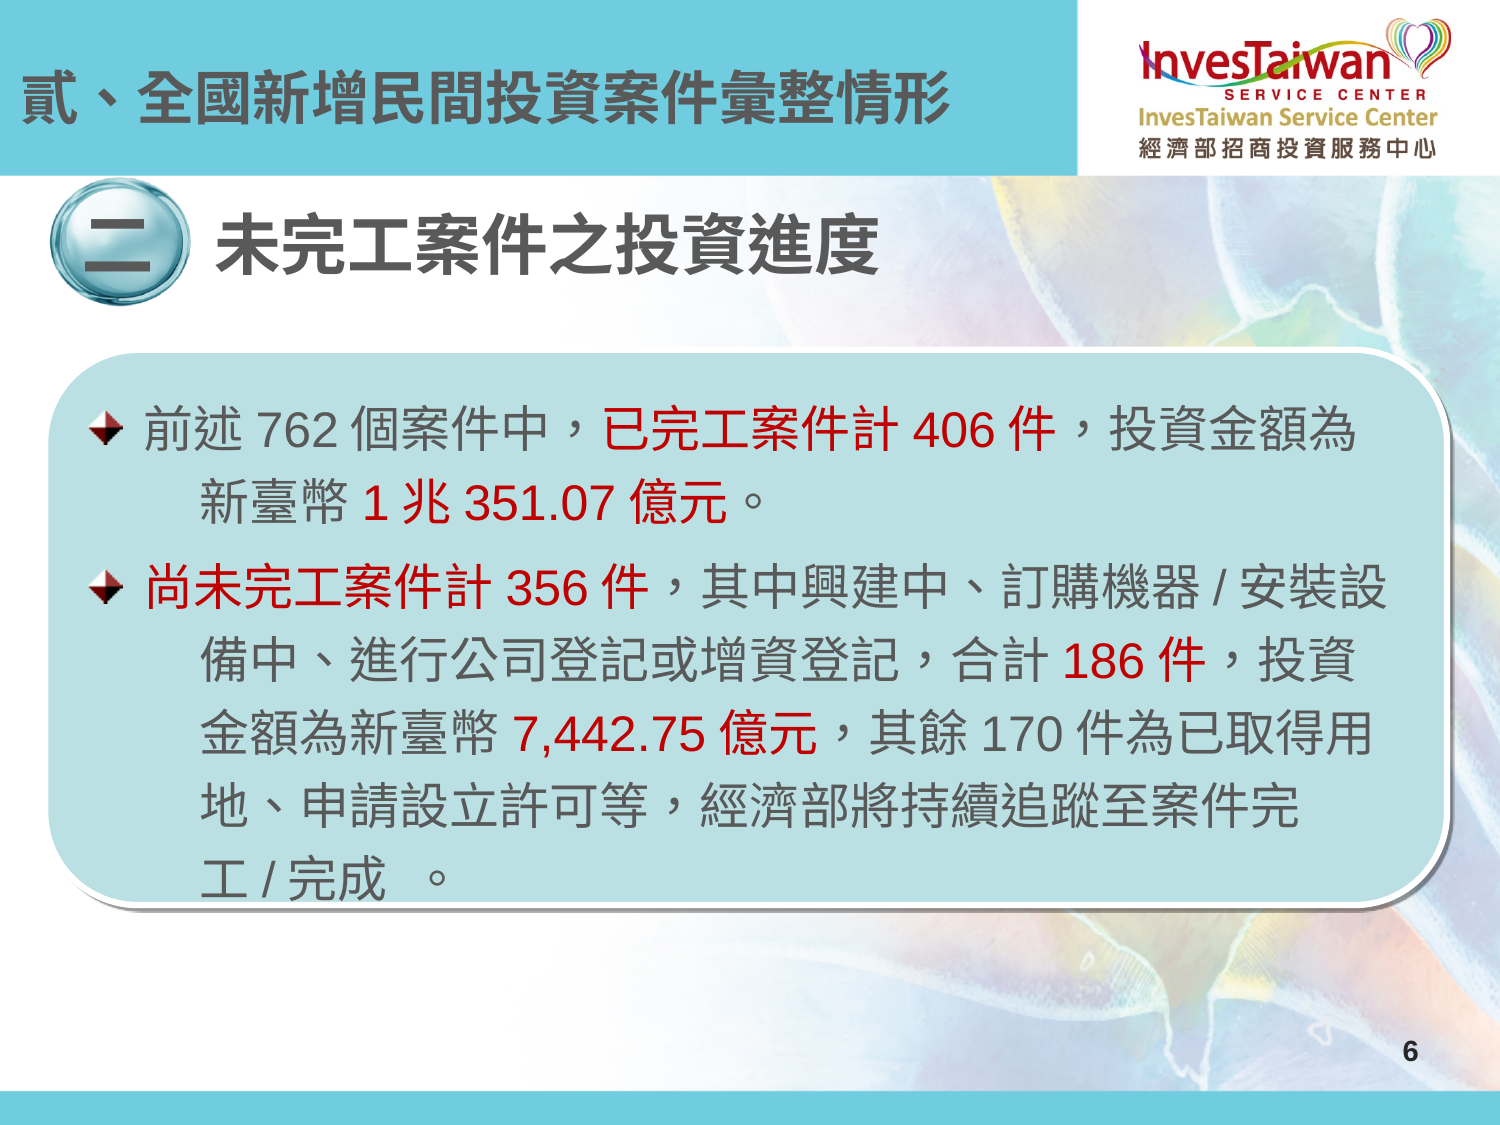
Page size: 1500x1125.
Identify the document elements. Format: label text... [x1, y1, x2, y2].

text_box 二 [45, 172, 187, 302]
title 貳、全國新增民間投資案件彙整情形 [4, 19, 1188, 173]
text_box 6 [1387, 1024, 1471, 1103]
picture [45, 172, 108, 227]
text_box 未完工案件之投資進度 [200, 195, 1424, 291]
text_box 前述762個案件中，已完工案件計406件，投資金額為新臺幣1兆351.07億元。 尚未完工案件計356件，其中興建中、訂購機器/安裝設備中、進行公司登記或增資登記，合計186件，投資金額為新臺幣7,442.75億元，其餘170件為已取得用地、申請設立許可等，經濟部將持續追蹤至案件完工/完成 。 [45, 349, 1448, 906]
picture [45, 172, 200, 315]
